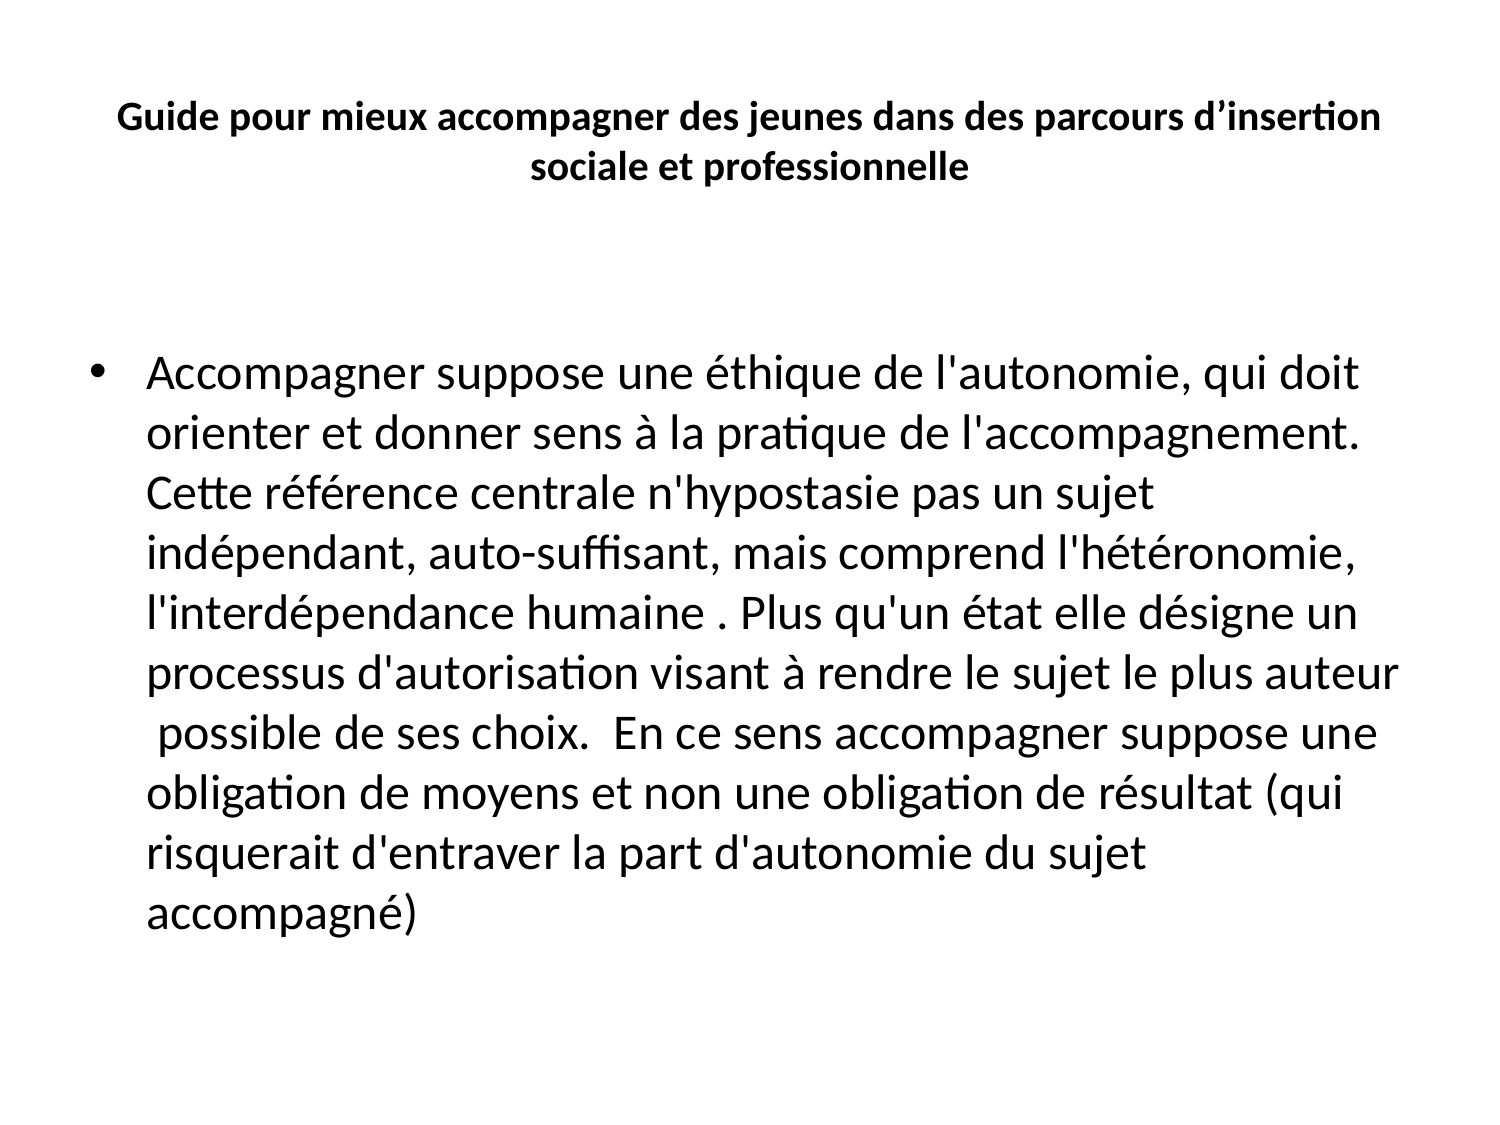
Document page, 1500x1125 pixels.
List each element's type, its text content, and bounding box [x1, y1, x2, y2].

list Accompagner suppose une éthique de l'autonomie, qui doit orienter et donner sens à la pratique de l'accompagnement. Cette référence centrale n'hypostasie pas un sujet indépendant, auto-suffisant, mais comprend l'hétéronomie, l'interdépendance humaine . Plus qu'un état elle désigne un processus d'autorisation visant à rendre le sujet le plus auteur possible de ses choix. En ce sens accompagner suppose une obligation de moyens et non une obligation de résultat (qui risquerait d'entraver la part d'autonomie du sujet accompagné) [75, 262, 1425, 1005]
title Guide pour mieux accompagner des jeunes dans des parcours d’insertion sociale et professionnelle [75, 45, 1425, 233]
